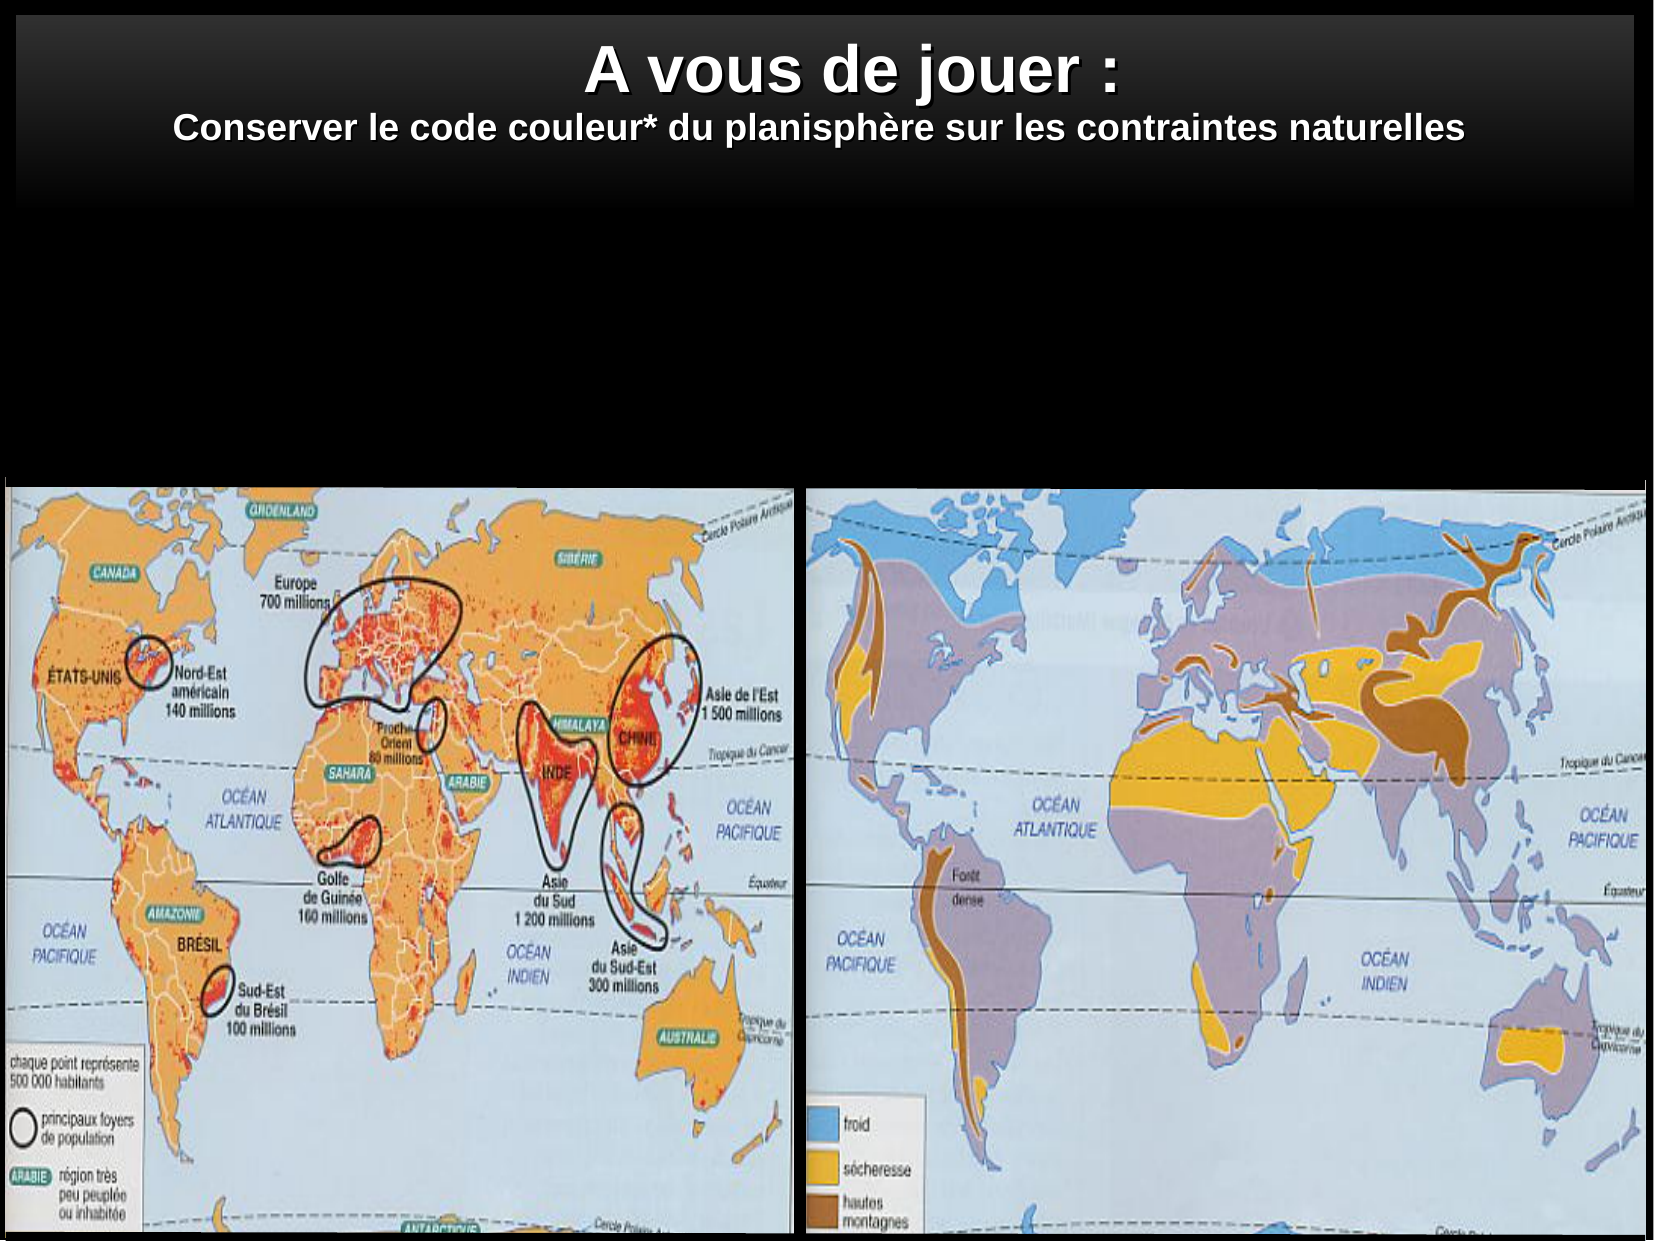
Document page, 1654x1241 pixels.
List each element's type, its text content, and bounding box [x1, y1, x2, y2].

picture [5, 487, 794, 1233]
text_box A vous de jouer : Conserver le code couleur* du planisphère sur les contraintes naturelles [10, 9, 1640, 214]
picture [806, 489, 1646, 1234]
